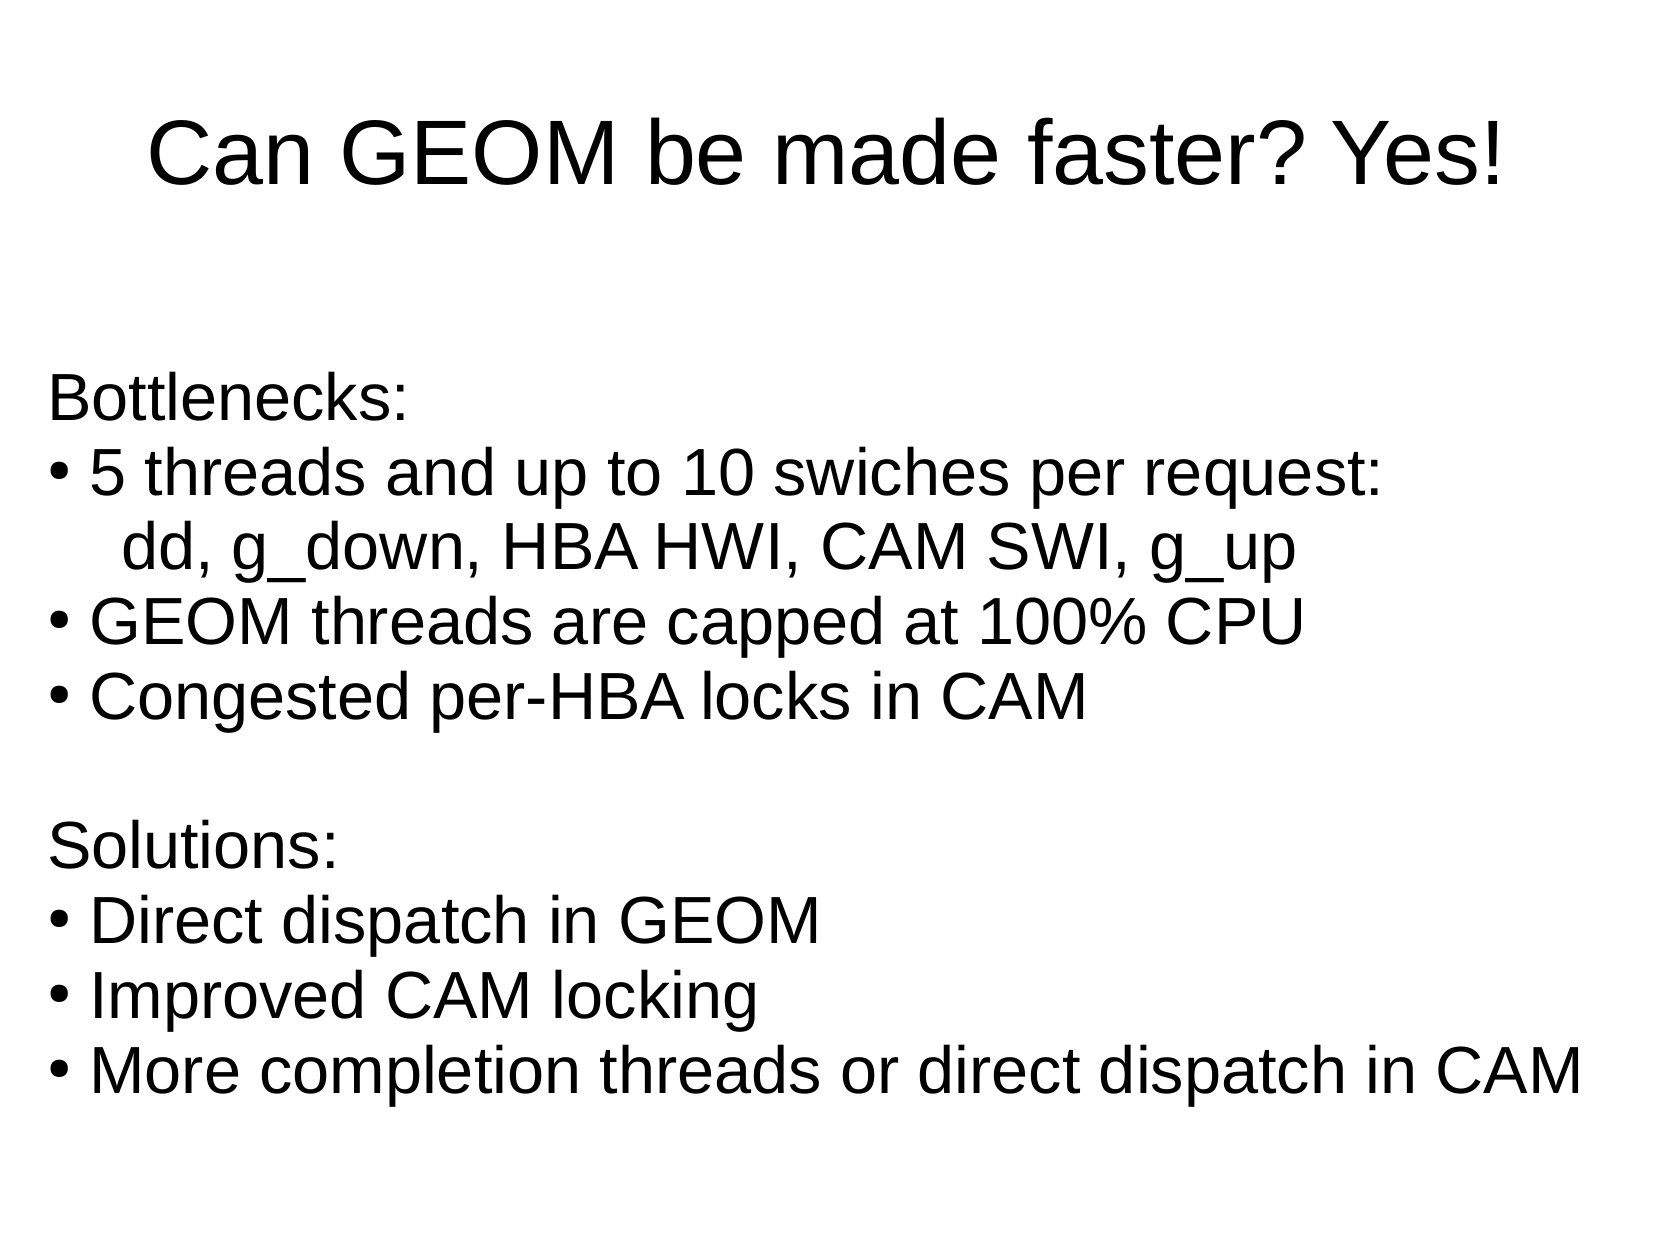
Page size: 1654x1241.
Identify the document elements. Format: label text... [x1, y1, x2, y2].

title Can GEOM be made faster? Yes! [82, 49, 1571, 257]
subtitle Bottlenecks: 5 threads and up to 10 swiches per request: dd, g_down, HBA HWI, CAM SWI, g_up GEOM threads are capped at 100% CPU Congested per-HBA locks in CAM Solutions: Direct dispatch in GEOM Improved CAM locking More completion threads or direct dispatch in CAM [47, 268, 1607, 1199]
